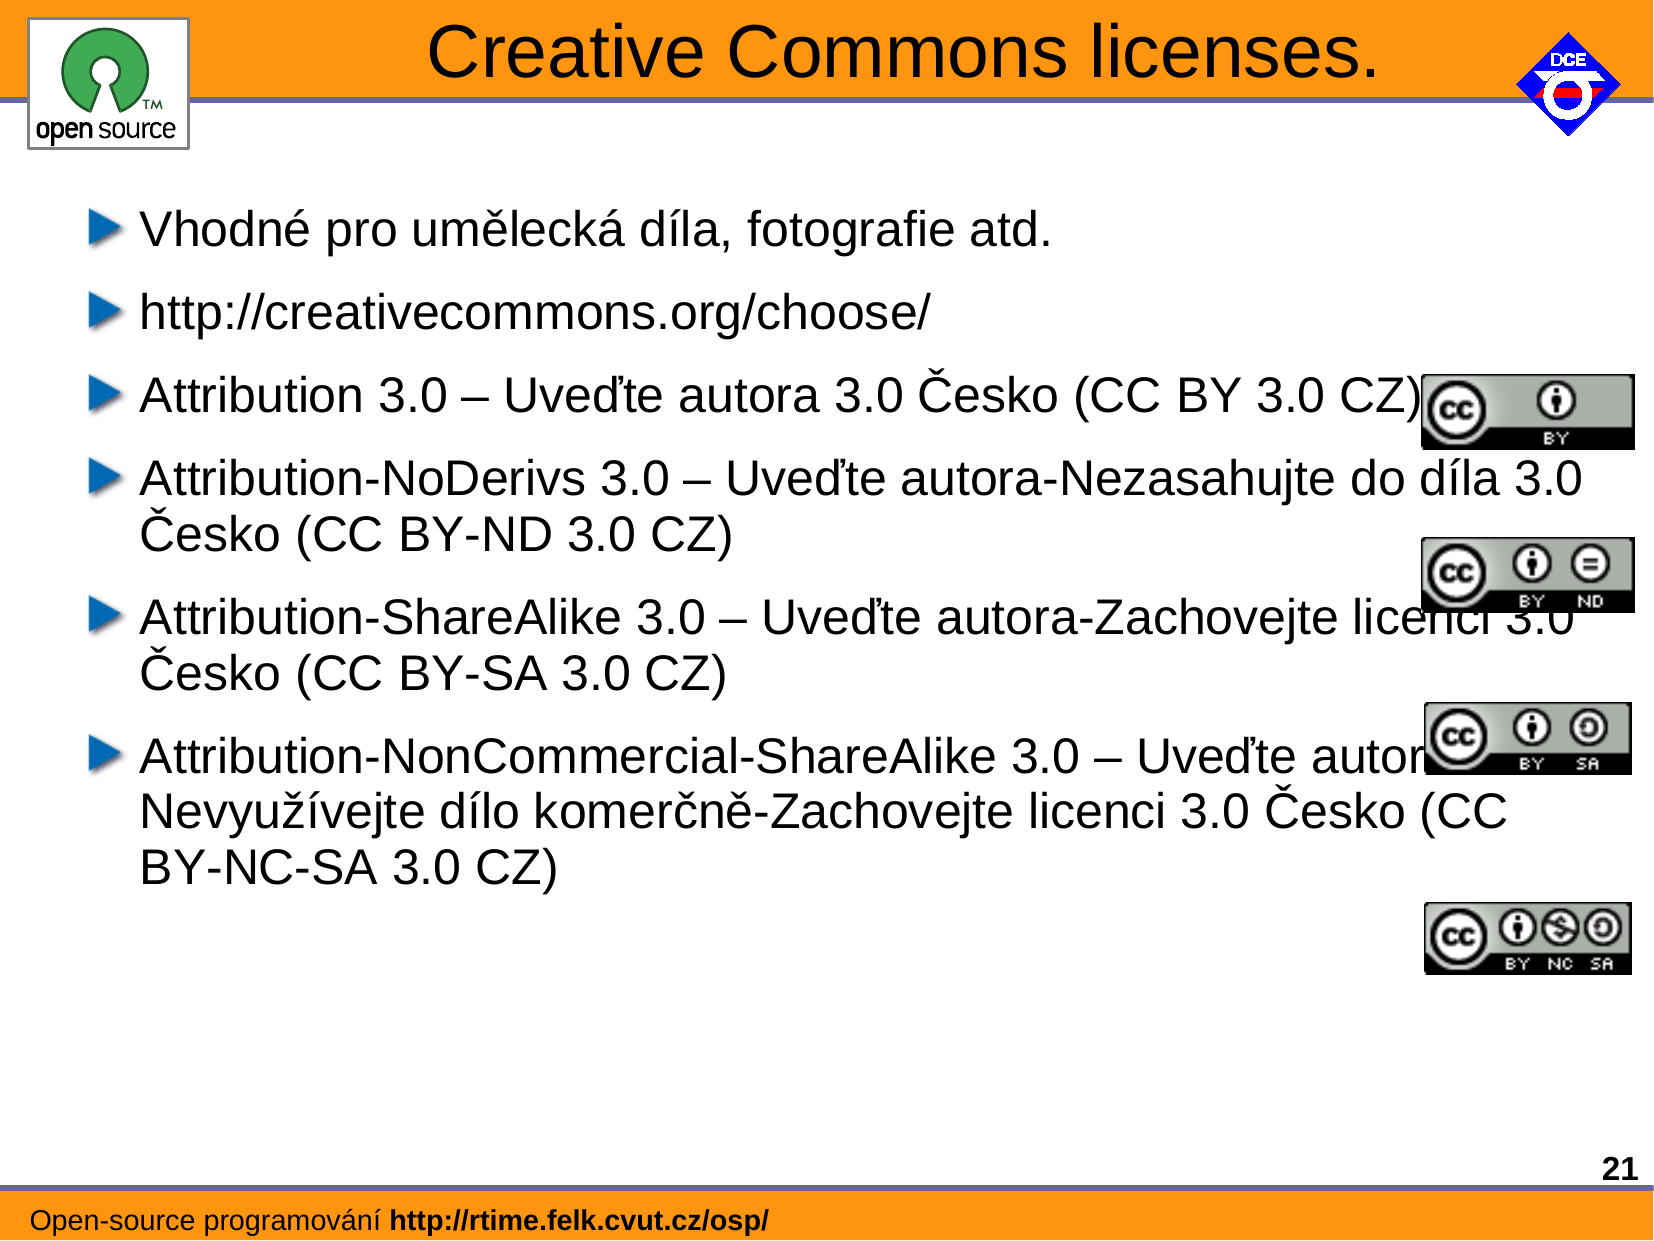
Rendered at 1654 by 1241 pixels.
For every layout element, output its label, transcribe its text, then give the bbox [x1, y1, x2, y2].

picture [1424, 902, 1632, 976]
list Vhodné pro umělecká díla, fotografie atd. http://creativecommons.org/choose/ Attribution 3.0 – Uveďte autora 3.0 Česko (CC BY 3.0 CZ) Attribution-NoDerivs 3.0 – Uveďte autora-Nezasahujte do díla 3.0 Česko (CC BY-ND 3.0 CZ) Attribution-ShareAlike 3.0 – Uveďte autora-Zachovejte licenci 3.0 Česko (CC BY-SA 3.0 CZ) Attribution-NonCommercial-ShareAlike 3.0 – Uveďte autora-Nevyužívejte dílo komerčně-Zachovejte licenci 3.0 Česko (CC BY-NC-SA 3.0 CZ) [68, 201, 1592, 1106]
picture [1421, 374, 1635, 451]
title Creative Commons licenses. [178, 4, 1631, 98]
picture [1421, 537, 1635, 613]
picture [1424, 702, 1632, 775]
